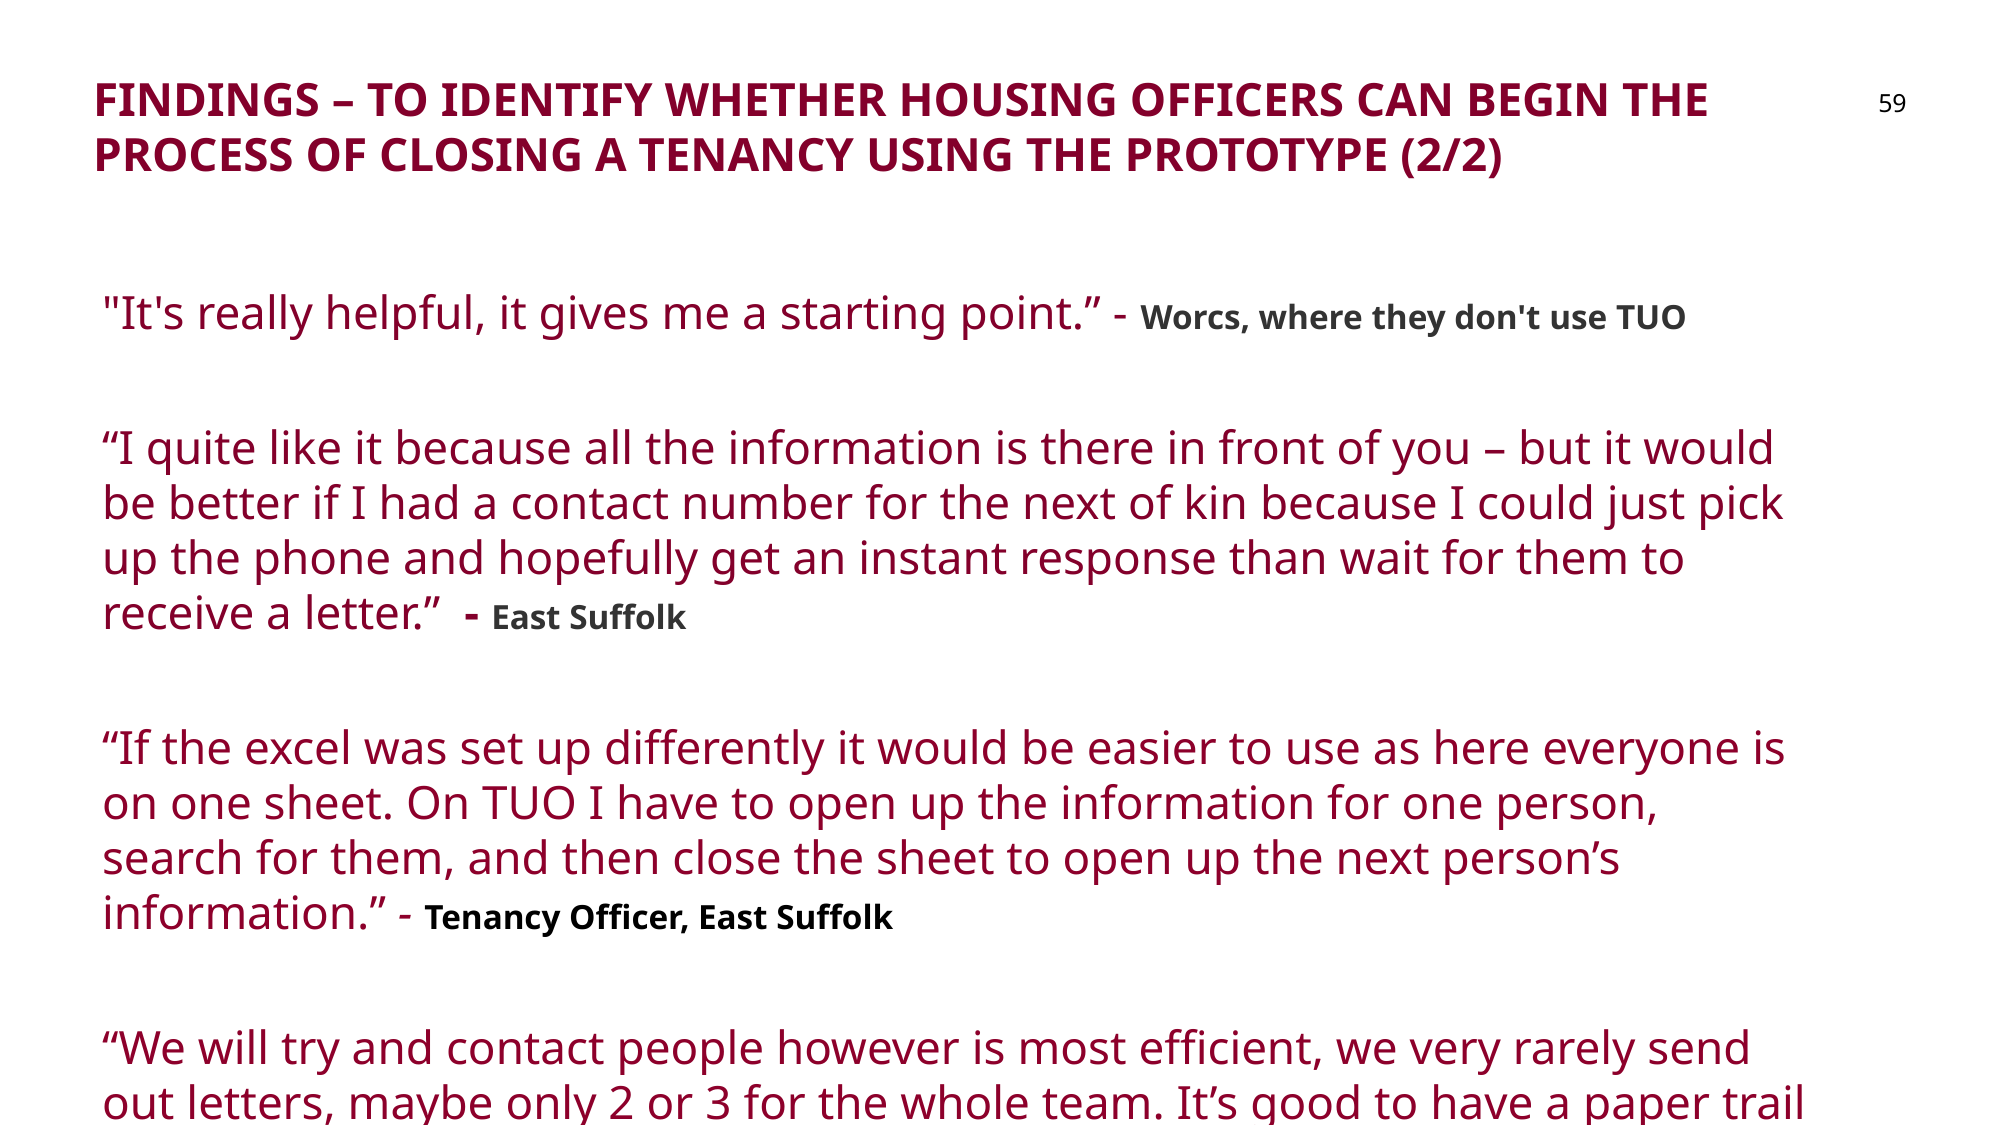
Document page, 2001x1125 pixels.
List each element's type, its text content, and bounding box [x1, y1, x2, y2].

title FINDINGS – TO IDENTIFY WHETHER HOUSING OFFICERS CAN BEGIN THE PROCESS OF CLOSING A TENANCY USING THE PROTOTYPE (2/2) [93, 70, 1809, 215]
text_box "It's really helpful, it gives me a starting point.” - Worcs, where they don't use TUO “I quite like it because all the information is there in front of you – but it would be better if I had a contact number for the next of kin because I could just pick up the phone and hopefully get an instant response than wait for them to receive a letter.” - East Suffolk “If the excel was set up differently it would be easier to use as here everyone is on one sheet. On TUO I have to open up the information for one person, search for them, and then close the sheet to open up the next person’s information.” - Tenancy Officer, East Suffolk “We will try and contact people however is most efficient, we very rarely send out letters, maybe only 2 or 3 for the whole team. It’s good to have a paper trail but contacting by phone is best.” - Hackney [72, 283, 1809, 1125]
slide_number <number> [1850, 87, 1907, 148]
